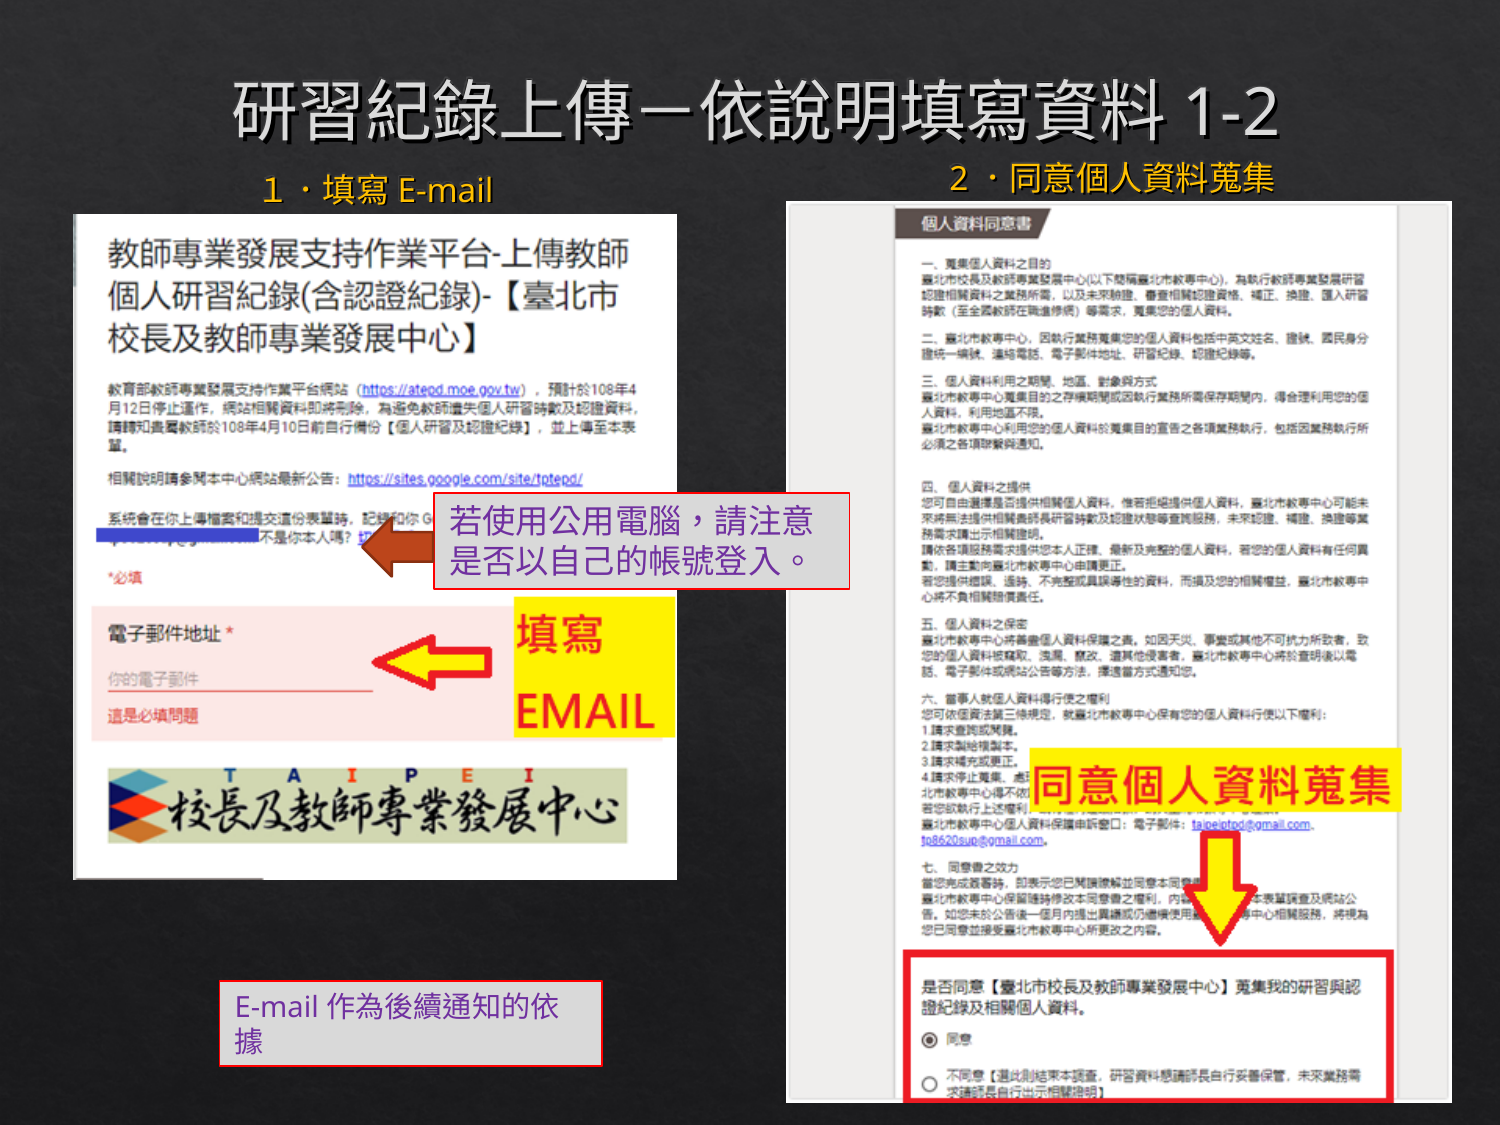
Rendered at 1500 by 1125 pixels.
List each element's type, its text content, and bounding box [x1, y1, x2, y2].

picture [73, 214, 677, 880]
title 研習紀錄上傳－依說明填寫資料1-2 [0, 29, 1500, 189]
text_box E-mail作為後續通知的依據 [219, 980, 603, 1032]
picture [786, 201, 1452, 1103]
text_box [362, 517, 434, 577]
text_box 若使用公用電腦，請注意是否以自己的帳號登入。 [434, 492, 850, 589]
text_box 2．同意個人資料蒐集 [847, 127, 1378, 227]
text_box １．填寫E-mail [109, 139, 641, 239]
